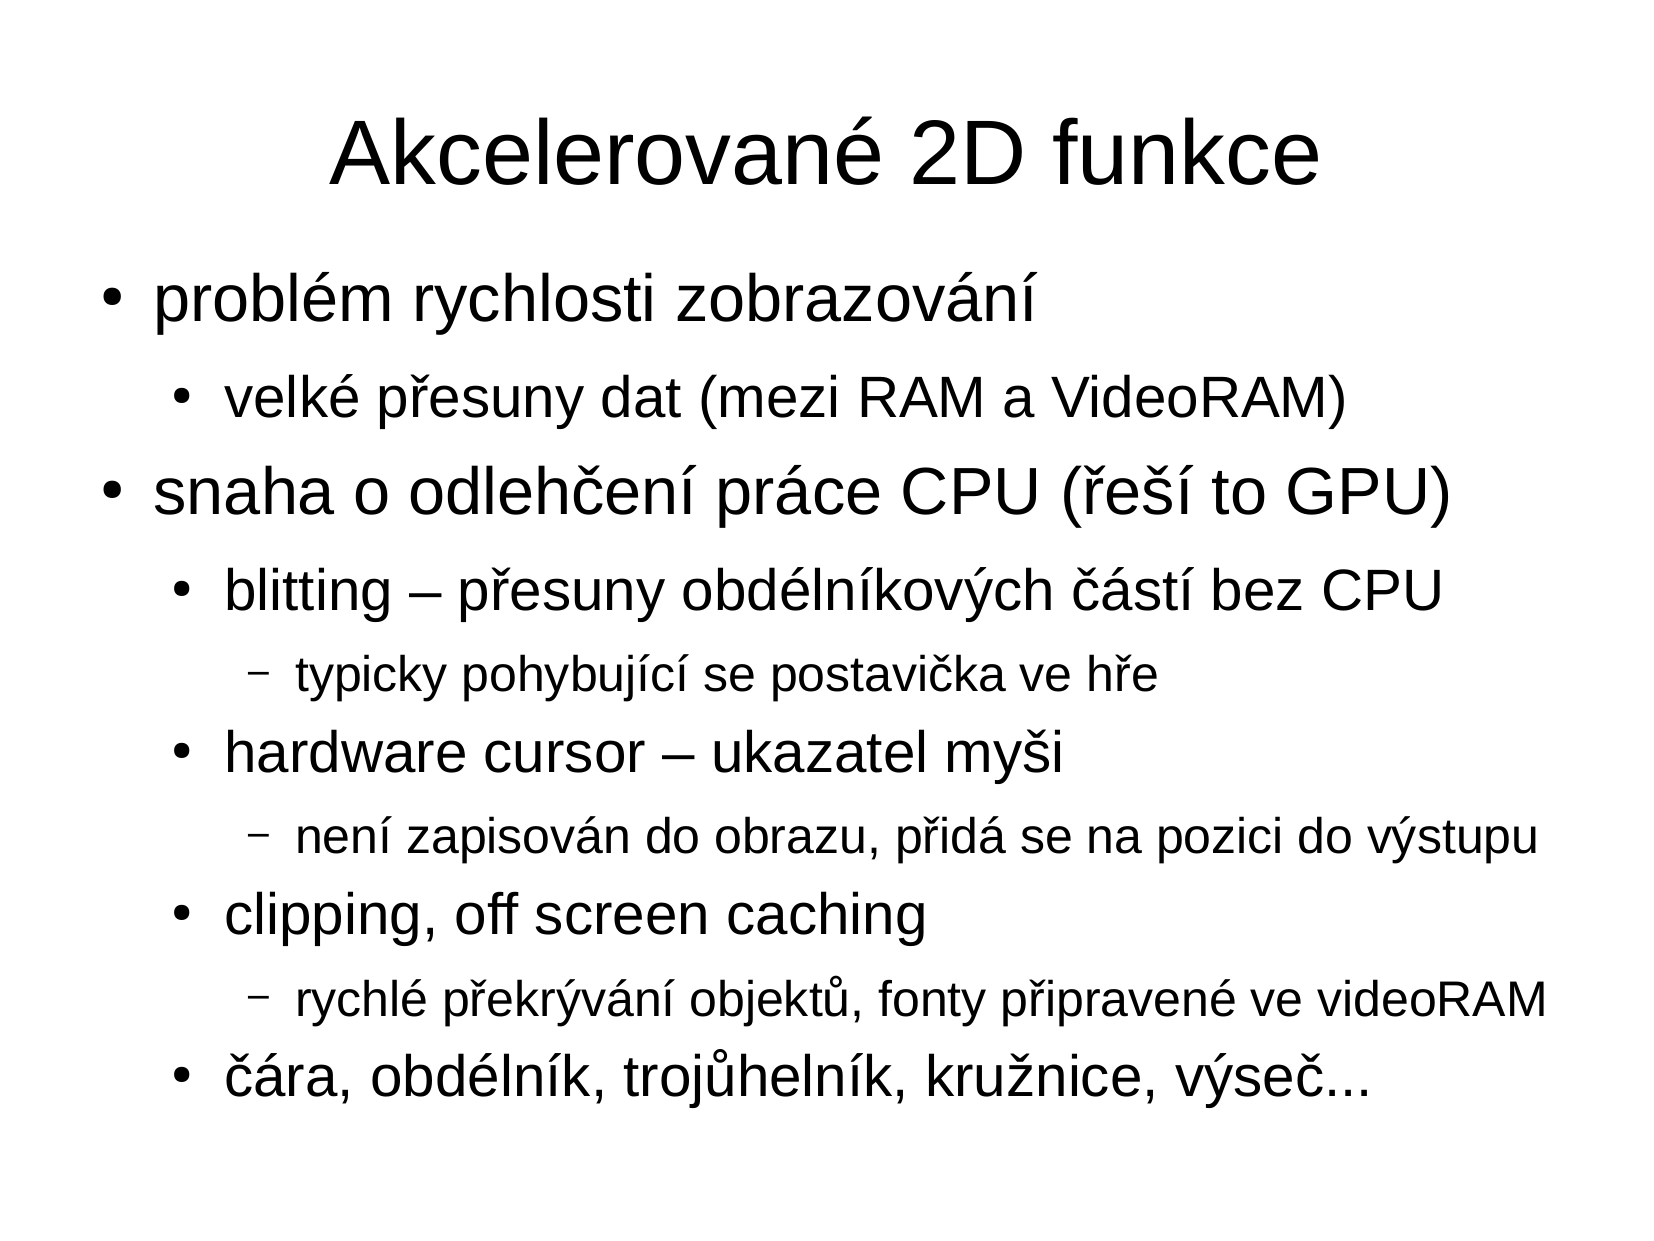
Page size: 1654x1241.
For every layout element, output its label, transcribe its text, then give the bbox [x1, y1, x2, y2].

title Akcelerované 2D funkce [82, 56, 1571, 250]
list problém rychlosti zobrazování velké přesuny dat (mezi RAM a VideoRAM) snaha o odlehčení práce CPU (řeší to GPU) blitting – přesuny obdélníkových částí bez CPU typicky pohybující se postavička ve hře hardware cursor – ukazatel myši není zapisován do obrazu, přidá se na pozici do výstupu clipping, off screen caching rychlé překrývání objektů, fonty připravené ve videoRAM čára, obdélník, trojůhelník, kružnice, výseč... [82, 260, 1595, 1110]
